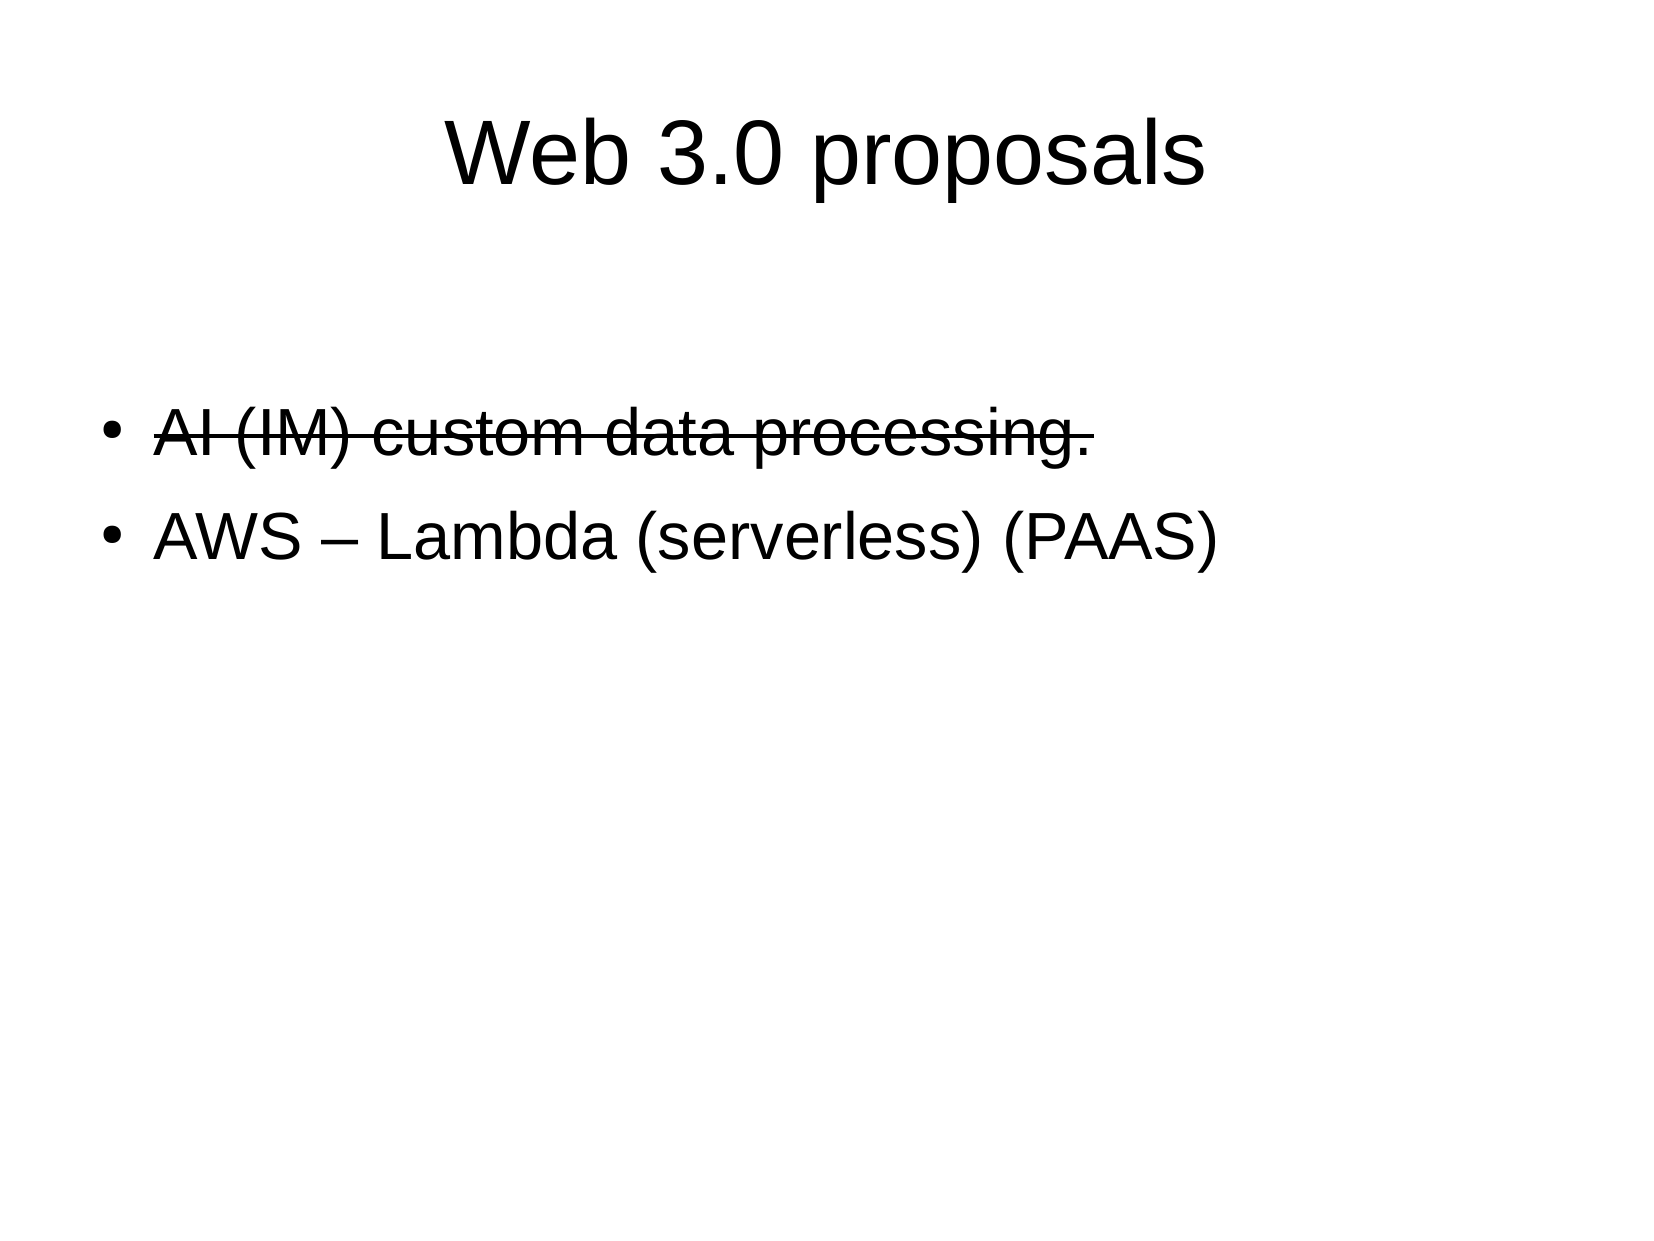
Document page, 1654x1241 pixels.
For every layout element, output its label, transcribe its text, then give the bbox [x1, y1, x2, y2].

list AI (IM) custom data processing. AWS – Lambda (serverless) (PAAS) [82, 290, 1571, 1010]
title Web 3.0 proposals [82, 49, 1571, 257]
